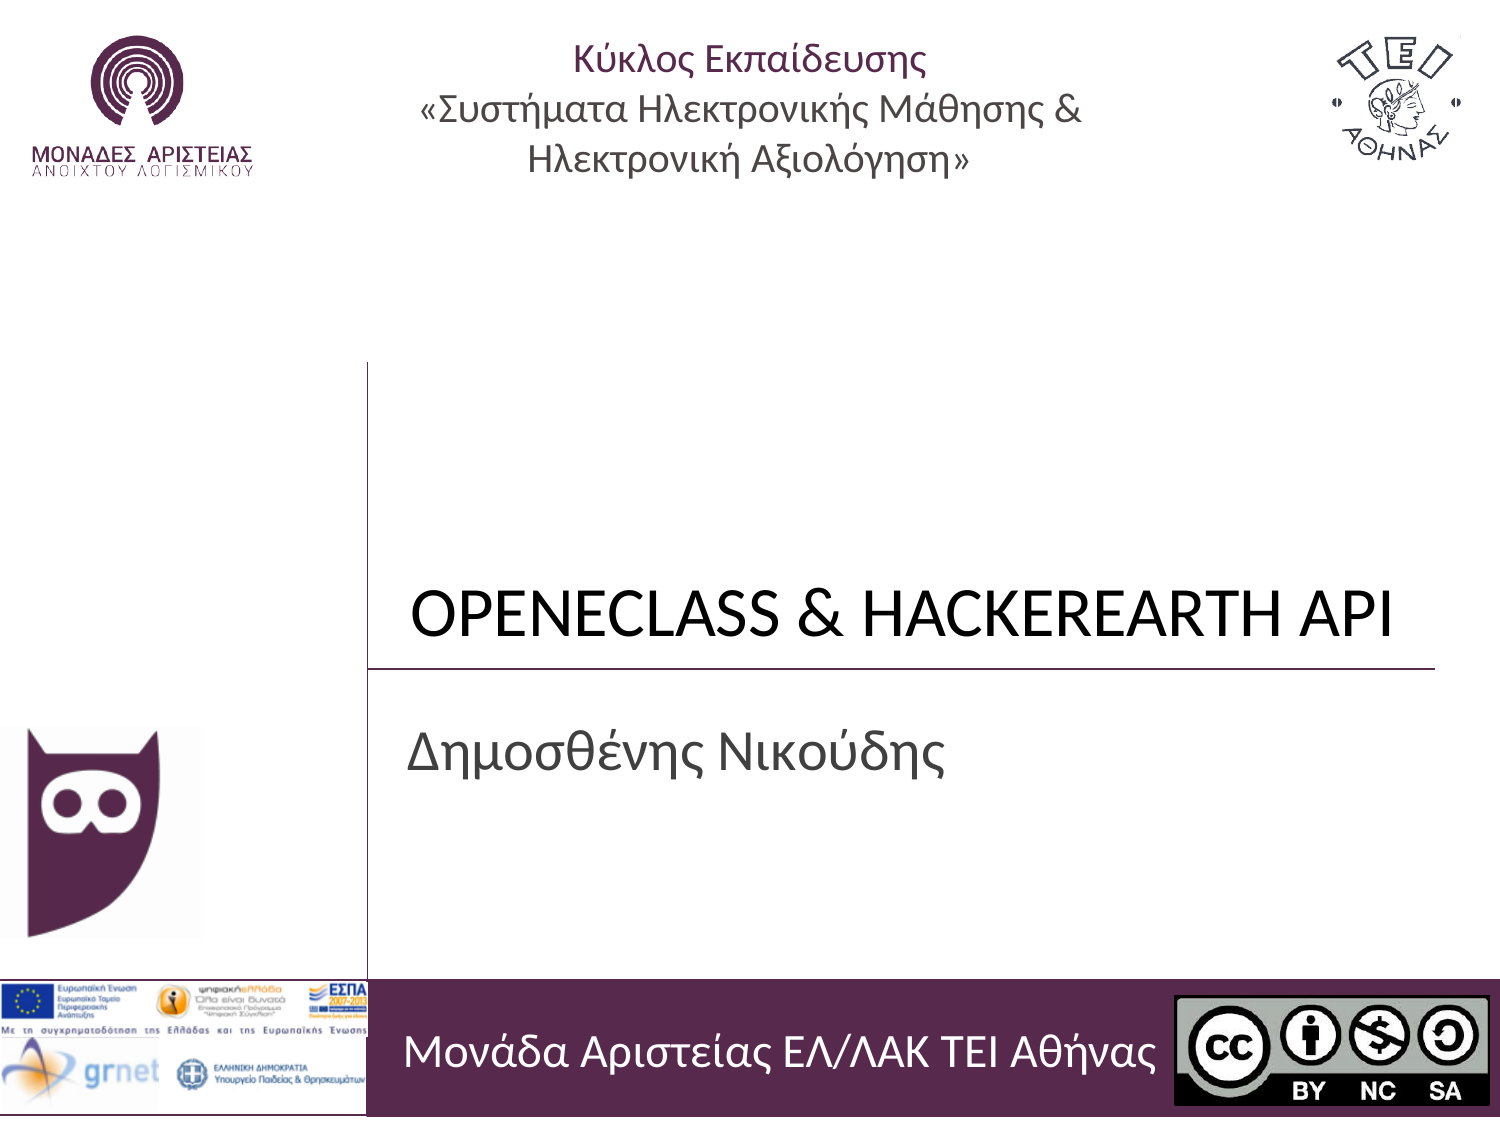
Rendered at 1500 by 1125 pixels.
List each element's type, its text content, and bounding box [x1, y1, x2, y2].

text_box Δημοσθένης Νικούδης [392, 704, 1455, 963]
picture [0, 982, 368, 1113]
picture [1174, 995, 1490, 1106]
picture [0, 727, 204, 939]
picture [1331, 35, 1461, 167]
title Openeclass & Hackerearth API [395, 357, 1459, 658]
picture [31, 36, 253, 177]
subtitle Μονάδα Αριστείας ΕΛ/ΛΑΚ ΤΕΙ Αθήνας [387, 992, 1488, 1105]
text_box Κύκλος Εκπαίδευσης «Συστήματα Ηλεκτρονικής Μάθησης & Ηλεκτρονική Αξιολόγηση» [280, 22, 1220, 190]
picture [175, 1057, 366, 1092]
